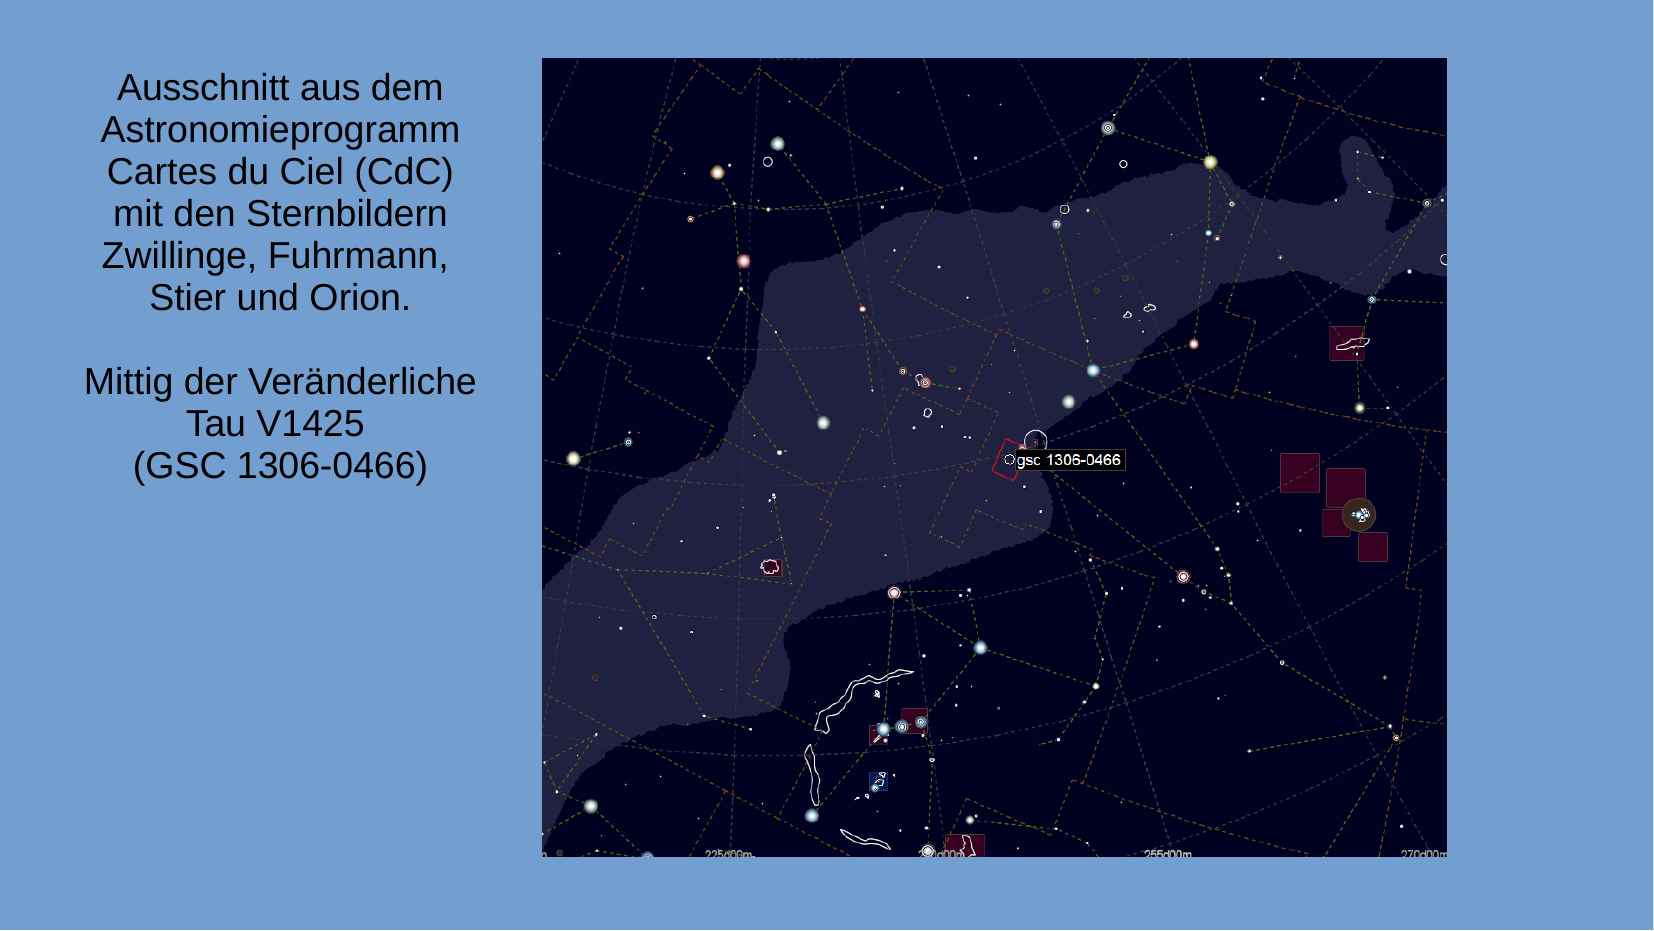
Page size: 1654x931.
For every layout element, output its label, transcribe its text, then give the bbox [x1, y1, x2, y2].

picture [542, 58, 1447, 857]
text_box Ausschnitt aus dem Astronomieprogramm Cartes du Ciel (CdC) mit den Sternbildern Zwillinge, Fuhrmann, Stier und Orion. Mittig der Veränderliche Tau V1425 (GSC 1306-0466) [29, 59, 532, 578]
